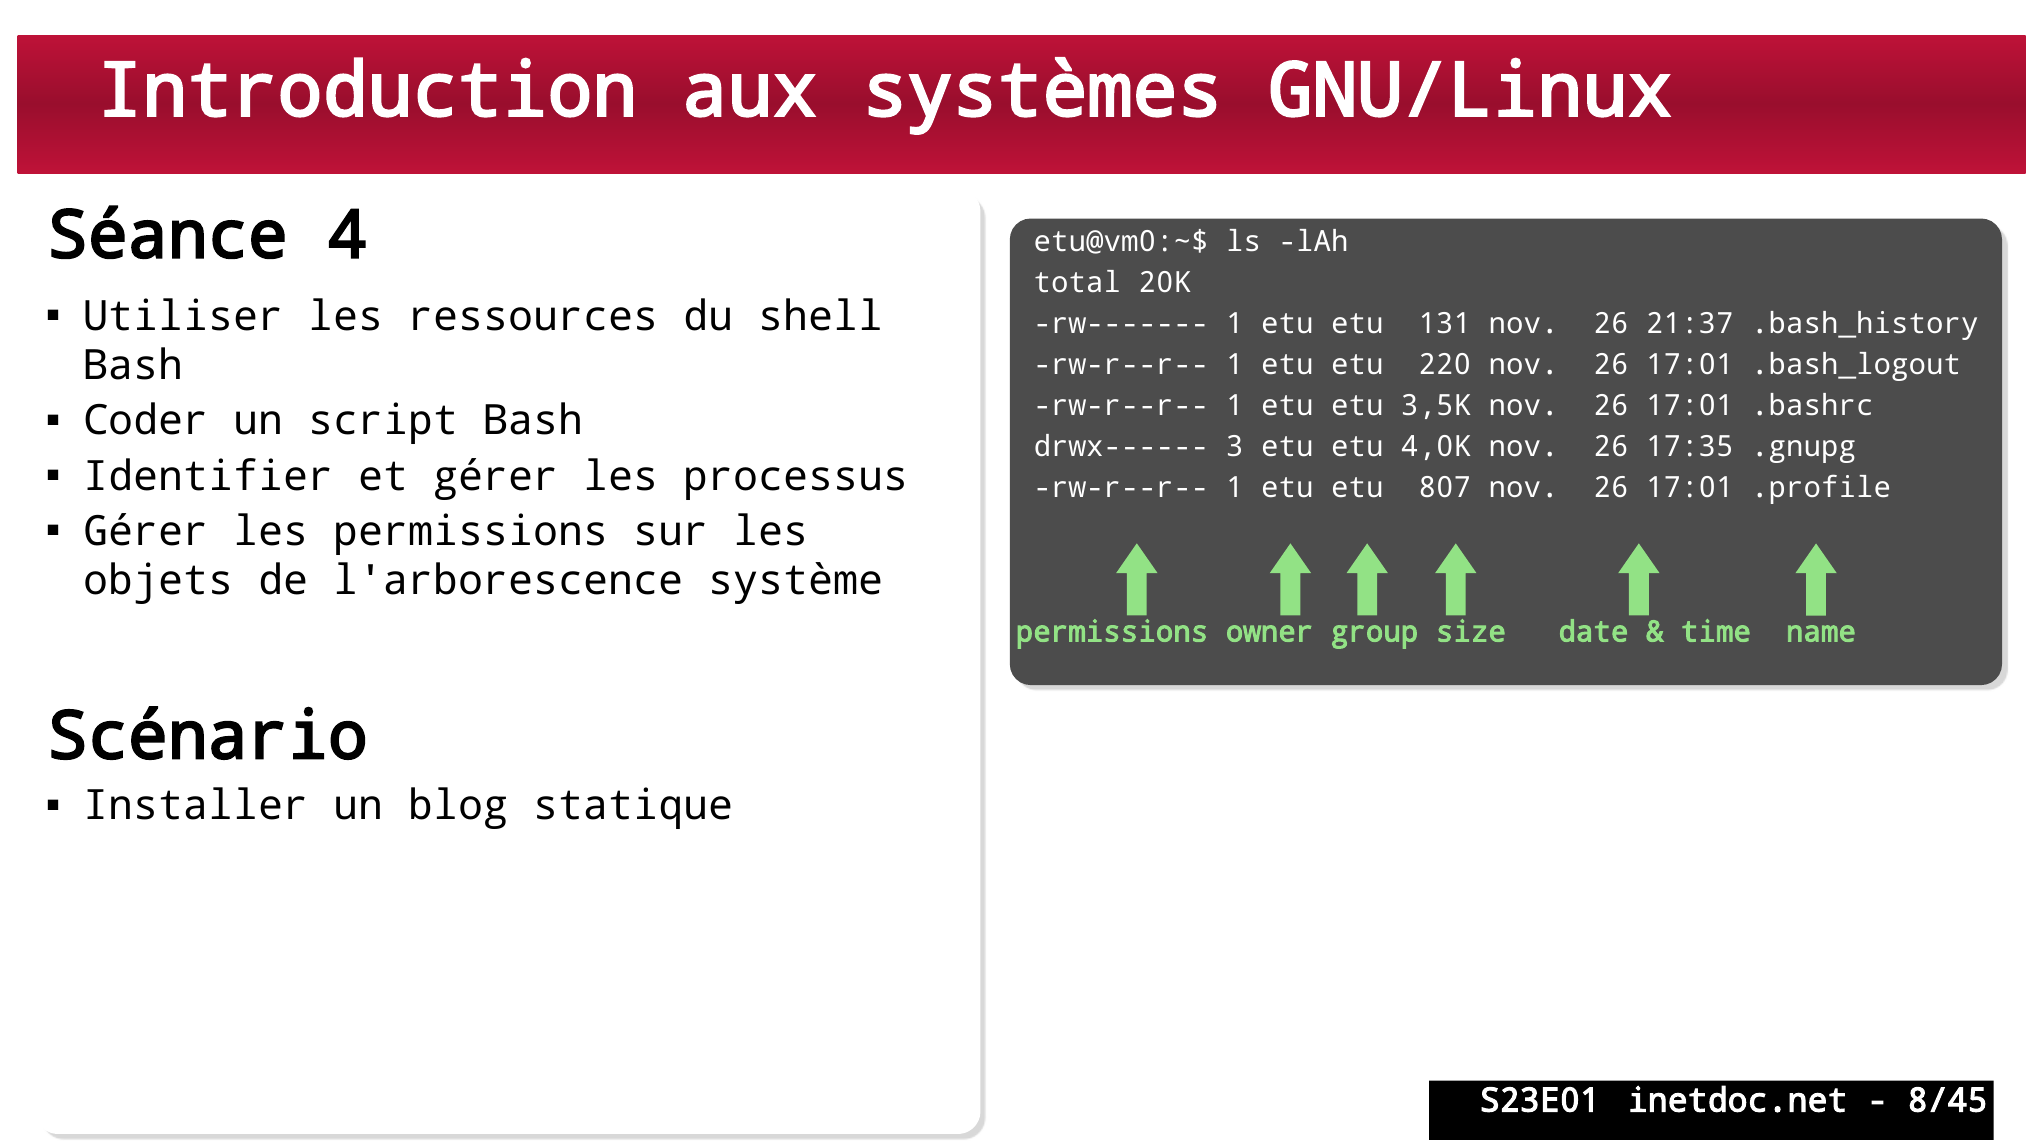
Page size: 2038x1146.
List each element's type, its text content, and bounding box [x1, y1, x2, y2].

text_box Introduction aux systèmes GNU/Linux [17, 35, 2026, 174]
text_box S23E01 inetdoc.net - <numéro>/45 [1429, 1080, 1994, 1140]
text_box [1435, 543, 1477, 616]
text_box [1269, 543, 1312, 616]
text_box permissions owner group size date & time name [1009, 614, 1896, 686]
text_box [1795, 543, 1837, 616]
text_box [1116, 543, 1158, 614]
text_box Séance 4 Utiliser les ressources du shell Bash Coder un script Bash Identifier et gérer les processus Gérer les permissions sur les objets de l'arborescence système Scénario Installer un blog statique [35, 188, 981, 1134]
text_box [1618, 543, 1660, 616]
text_box etu@vm0:~$ ls -lAh total 20K -rw------- 1 etu etu 131 nov. 26 21:37 .bash_history -rw-r--r-- 1 etu etu 220 nov. 26 17:01 .bash_logout -rw-r--r-- 1 etu etu 3,5K nov. 26 17:01 .bashrc drwx------ 3 etu etu 4,0K nov. 26 17:35 .gnupg -rw-r--r-- 1 etu etu 807 nov. 26 17:01 .profile [1009, 218, 2003, 686]
text_box [1346, 543, 1388, 616]
